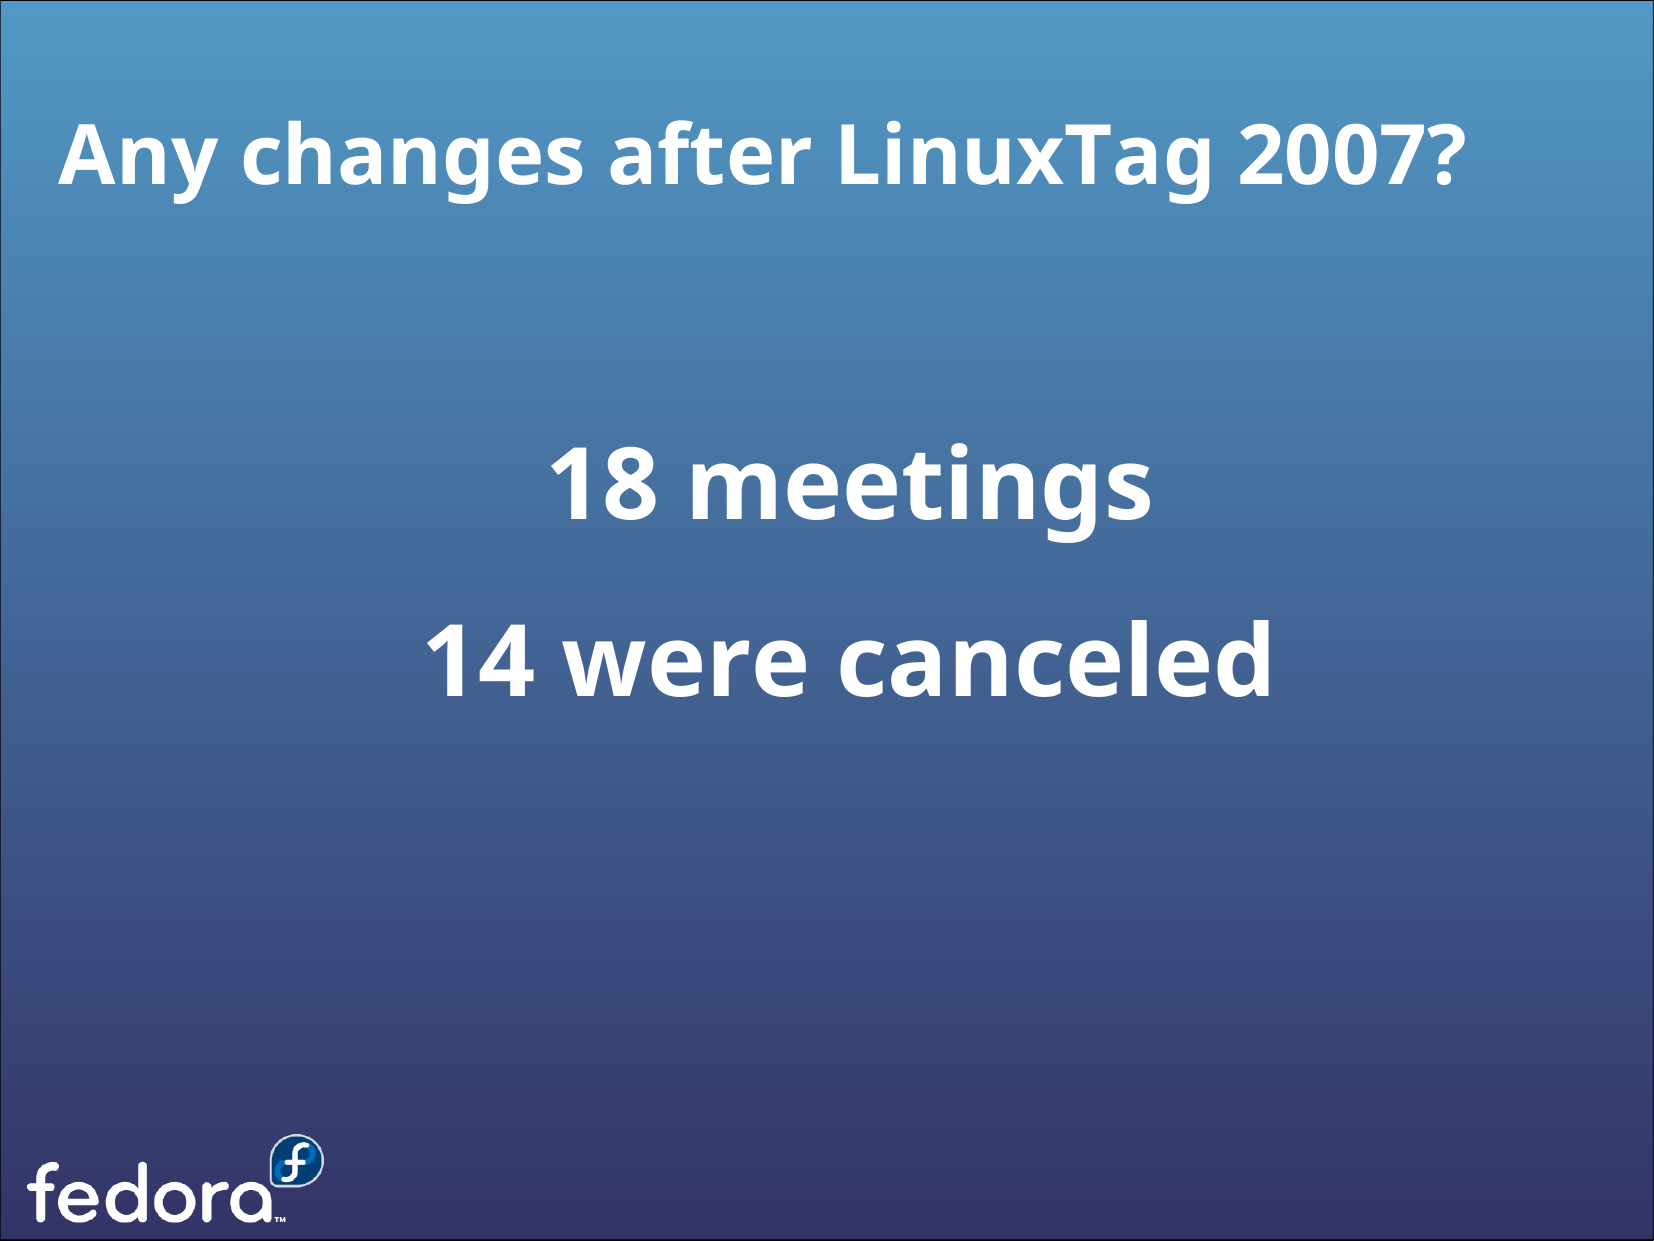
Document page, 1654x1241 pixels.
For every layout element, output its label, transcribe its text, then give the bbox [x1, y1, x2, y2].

list 18 meetings 14 were canceled [59, 236, 1624, 1048]
title Any changes after LinuxTag 2007? [59, 95, 1624, 200]
picture [26, 1133, 325, 1223]
